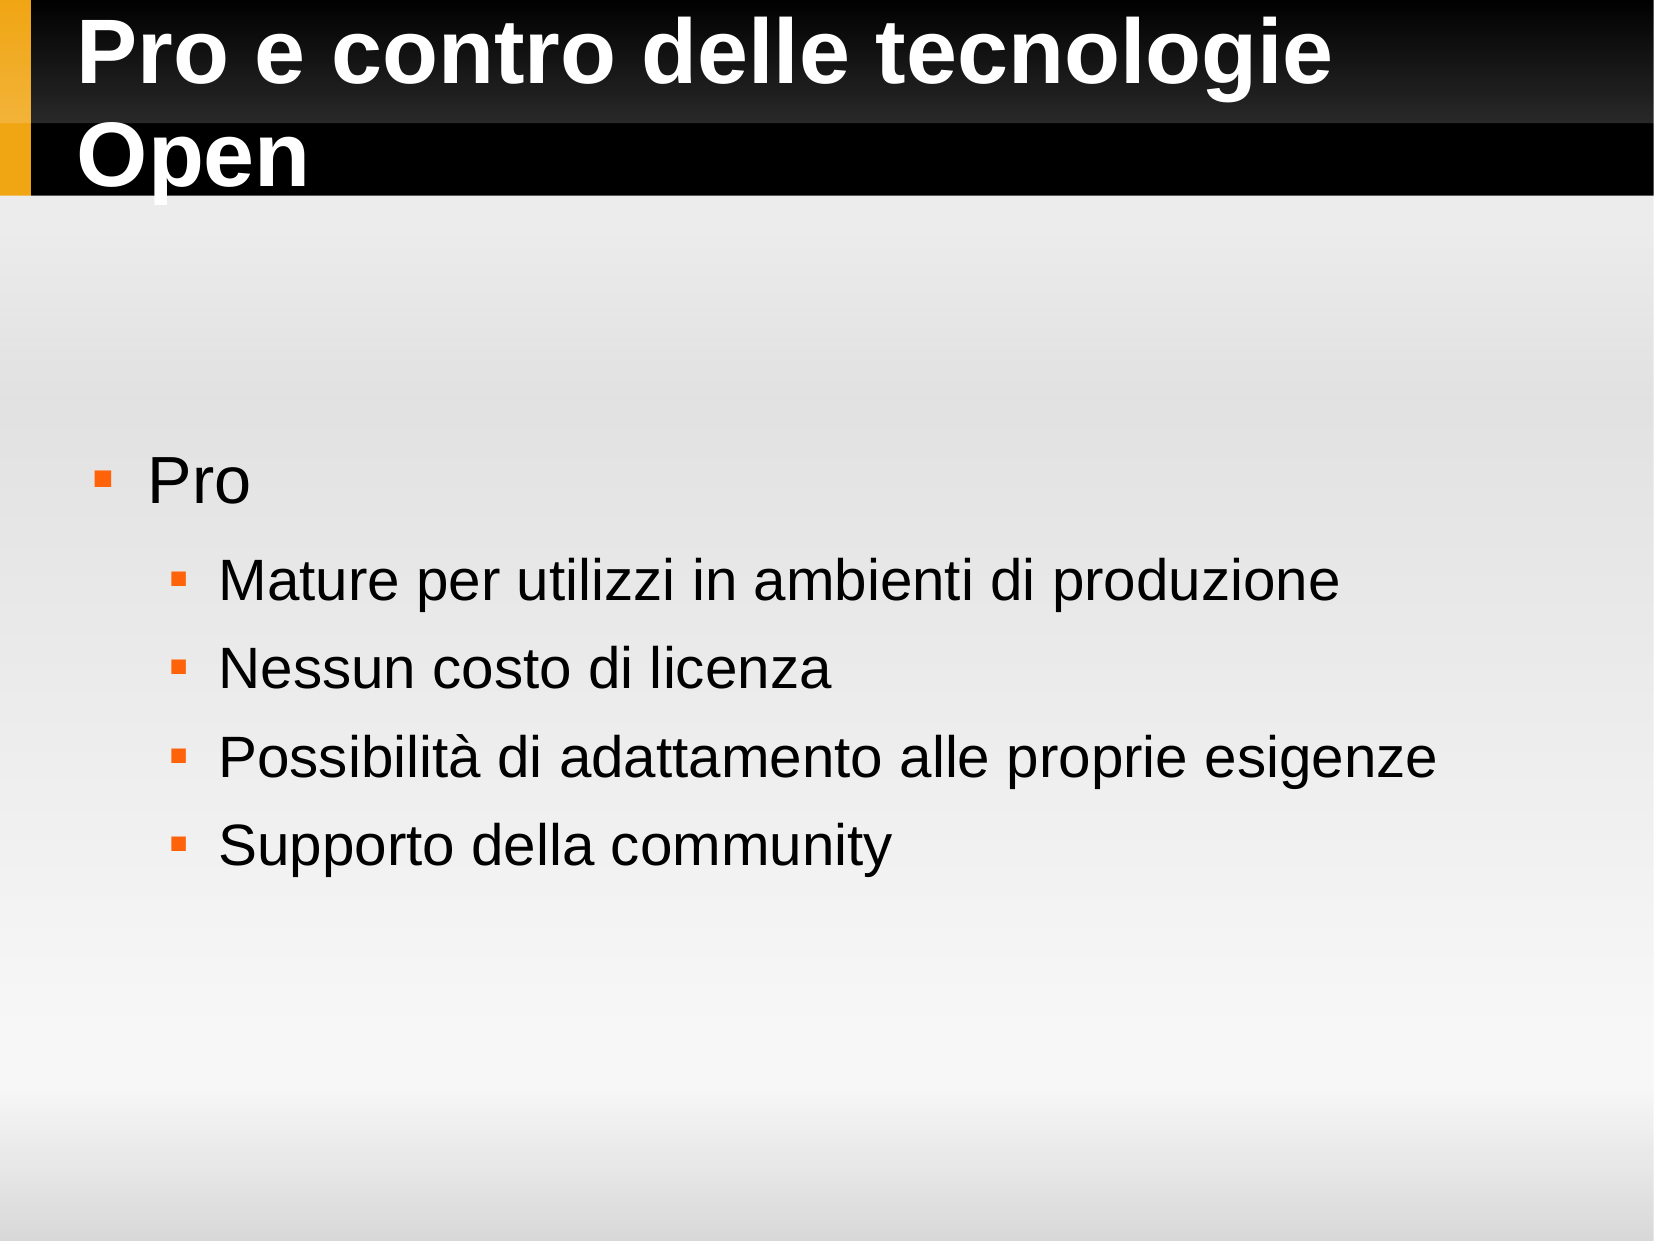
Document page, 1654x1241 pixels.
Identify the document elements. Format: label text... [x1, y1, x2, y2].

list Pro Mature per utilizzi in ambienti di produzione Nessun costo di licenza Possibilità di adattamento alle proprie esigenze Supporto della community [76, 442, 1565, 1241]
picture [0, 0, 1654, 1241]
title Pro e contro delle tecnologie Open [76, 0, 1565, 208]
